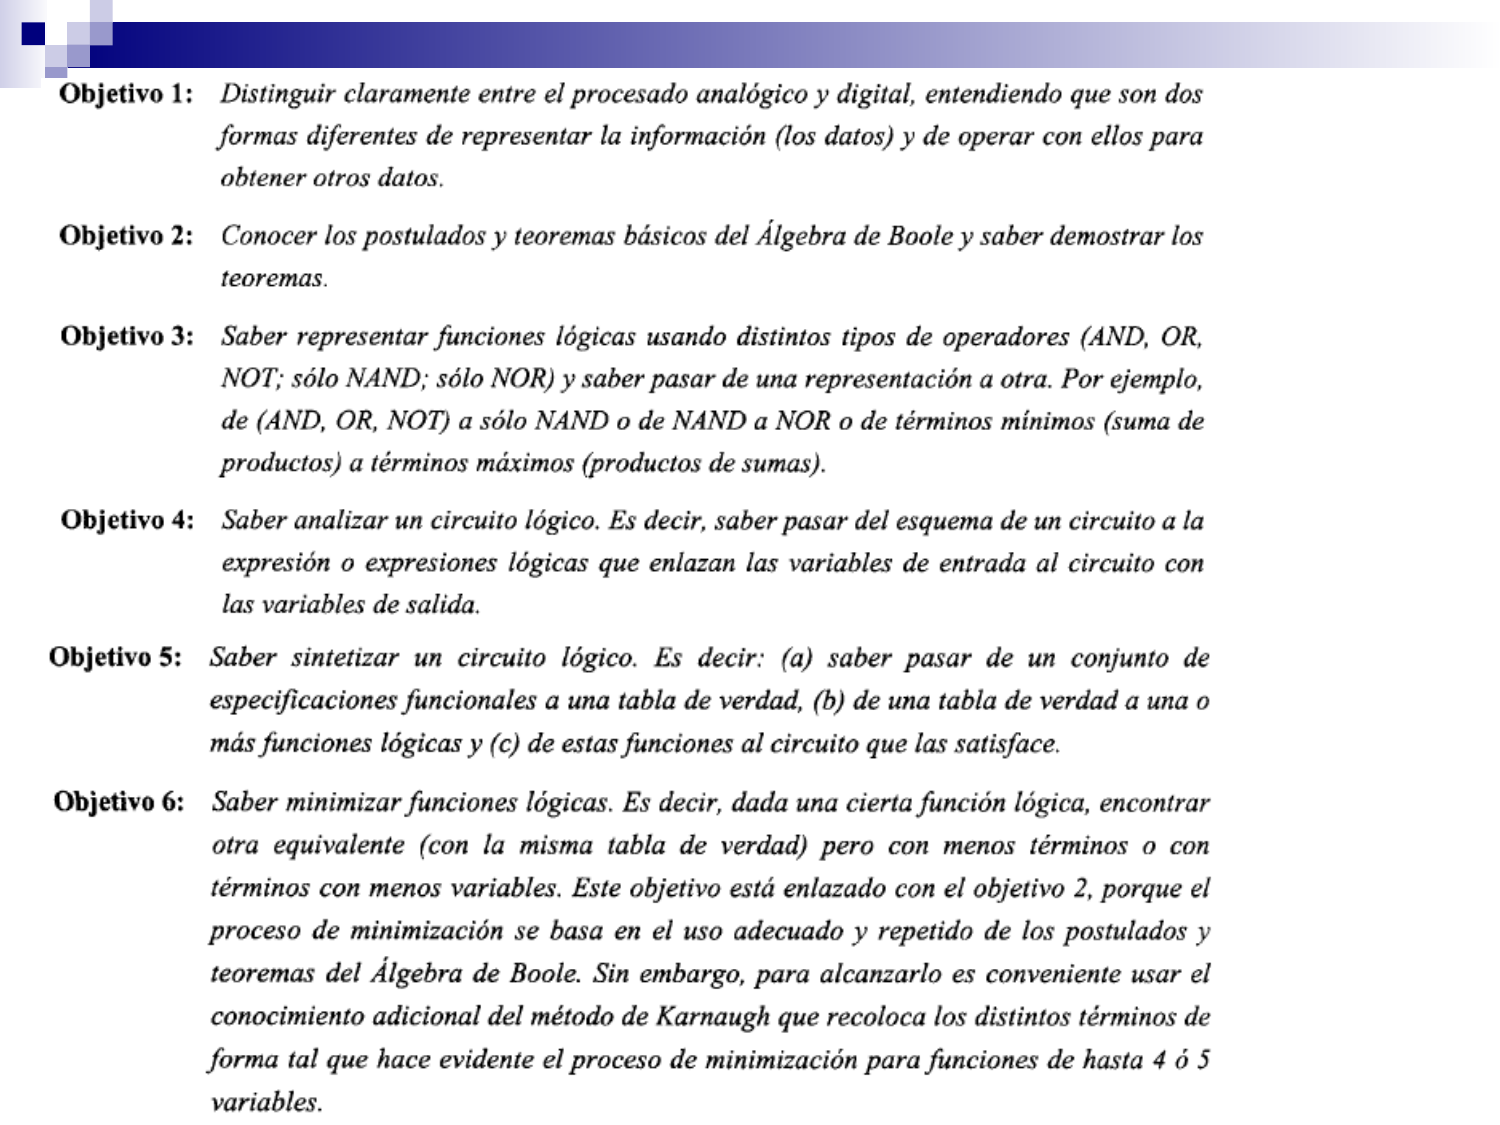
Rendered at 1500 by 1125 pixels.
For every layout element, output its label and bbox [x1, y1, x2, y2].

picture [41, 78, 1223, 637]
picture [29, 638, 1241, 1125]
